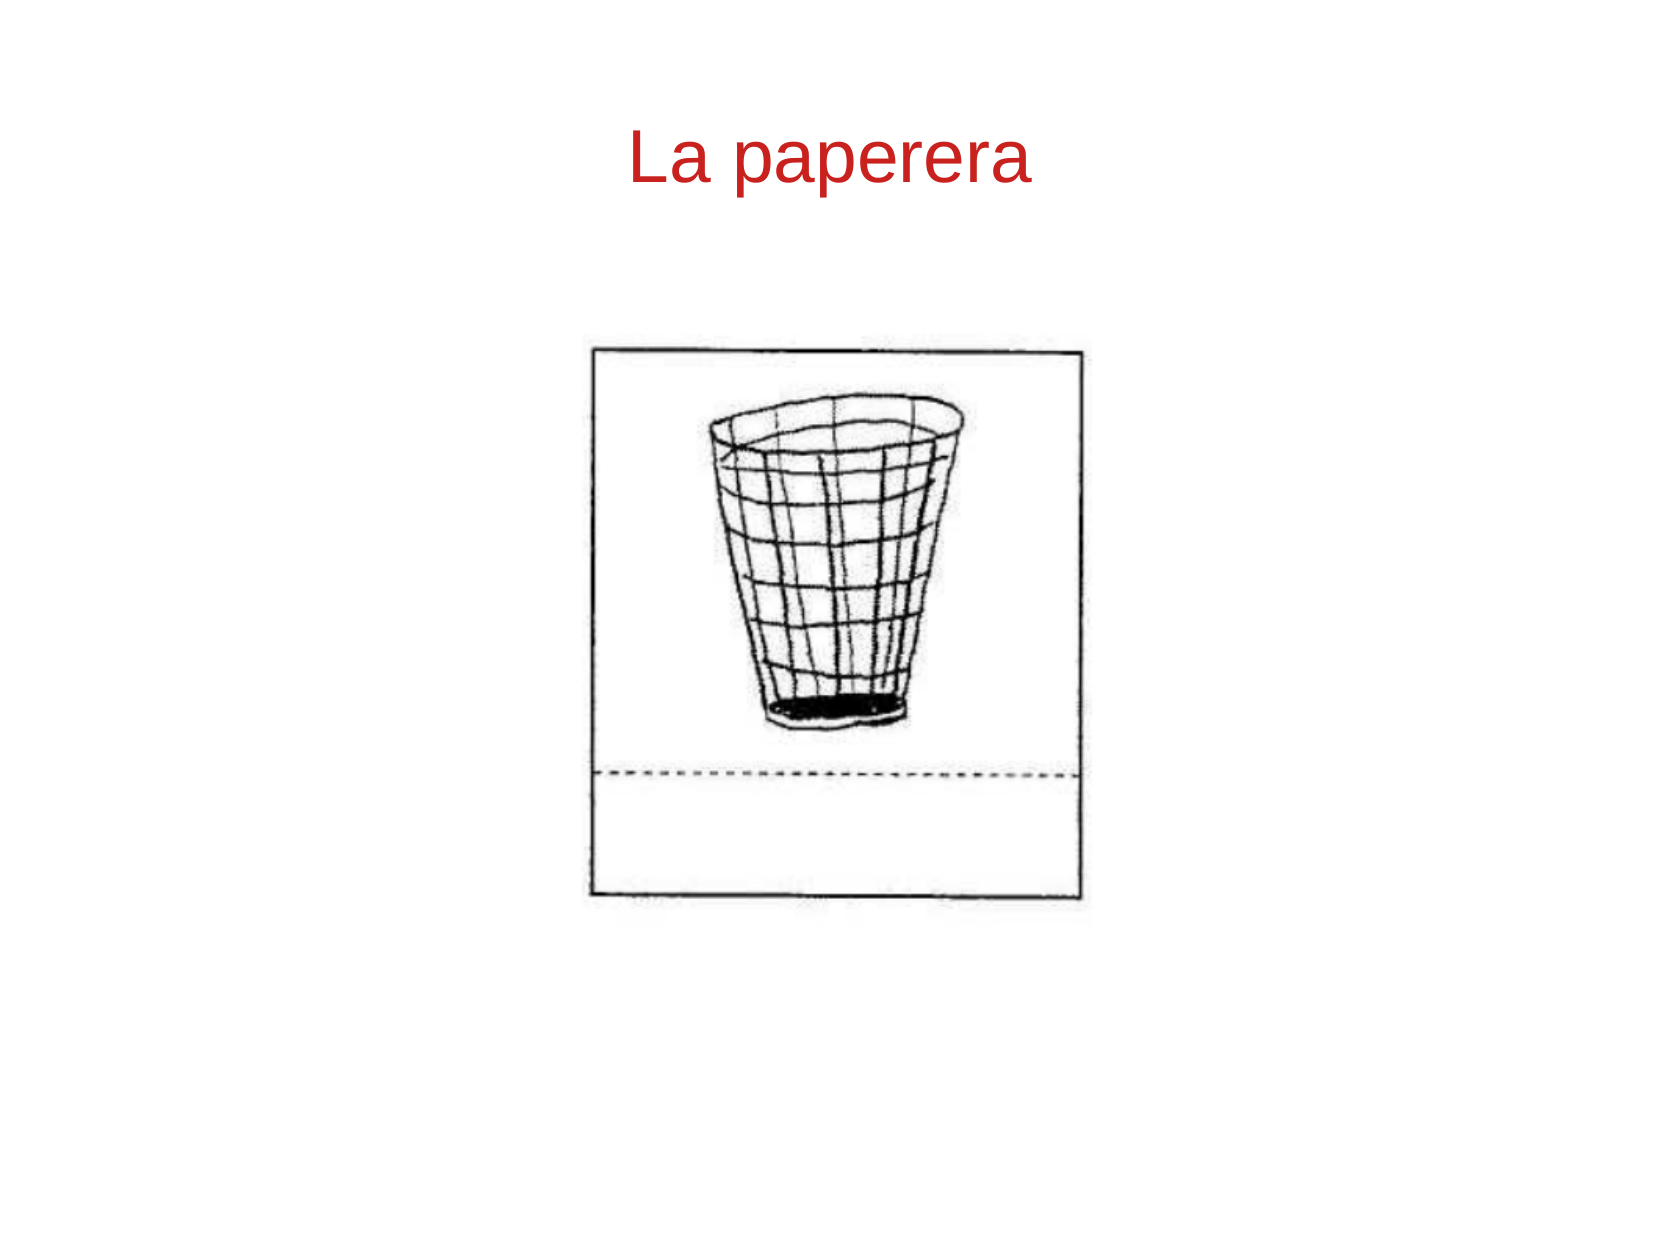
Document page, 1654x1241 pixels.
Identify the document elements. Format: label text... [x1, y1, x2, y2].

picture [568, 323, 1108, 927]
text_box La paperera [289, 49, 1371, 257]
